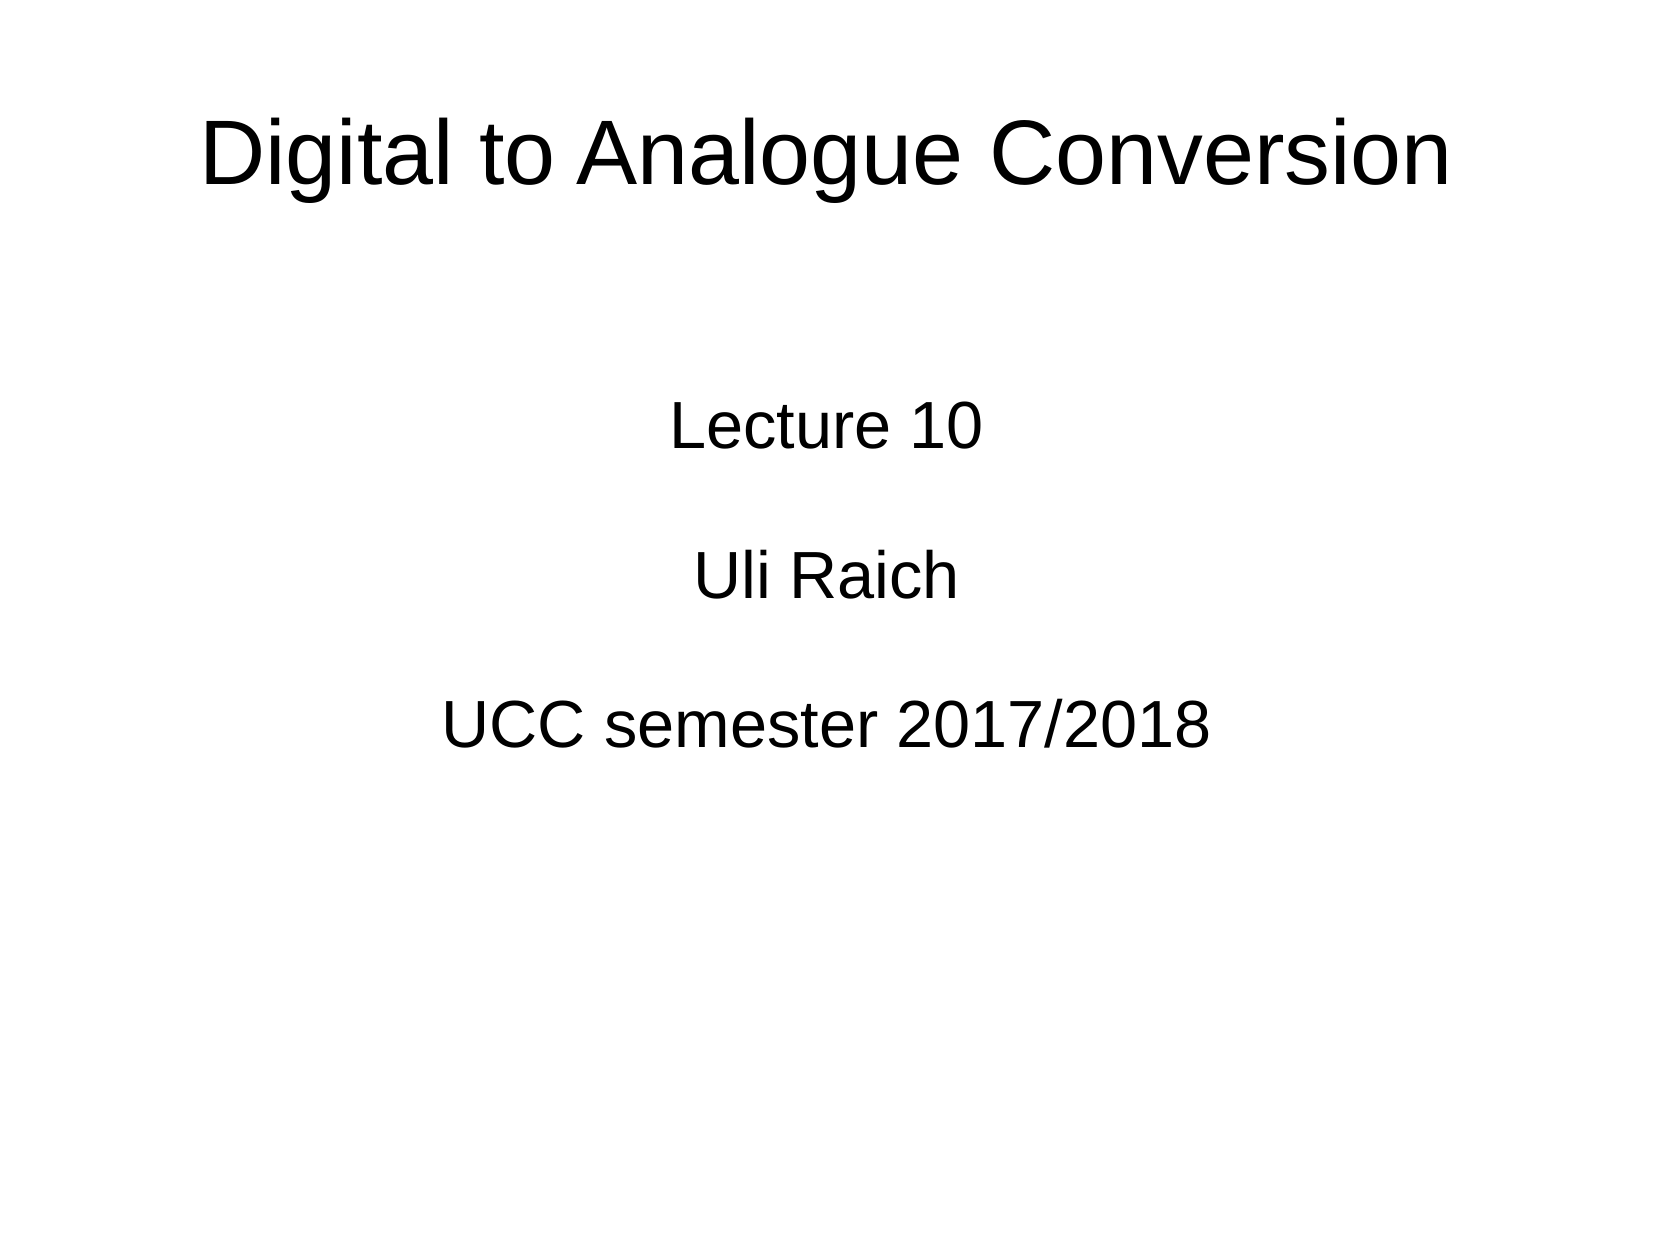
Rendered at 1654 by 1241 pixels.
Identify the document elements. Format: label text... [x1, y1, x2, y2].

subtitle Lecture 10 Uli Raich UCC semester 2017/2018 [82, 290, 1571, 1010]
title Digital to Analogue Conversion [82, 49, 1571, 257]
